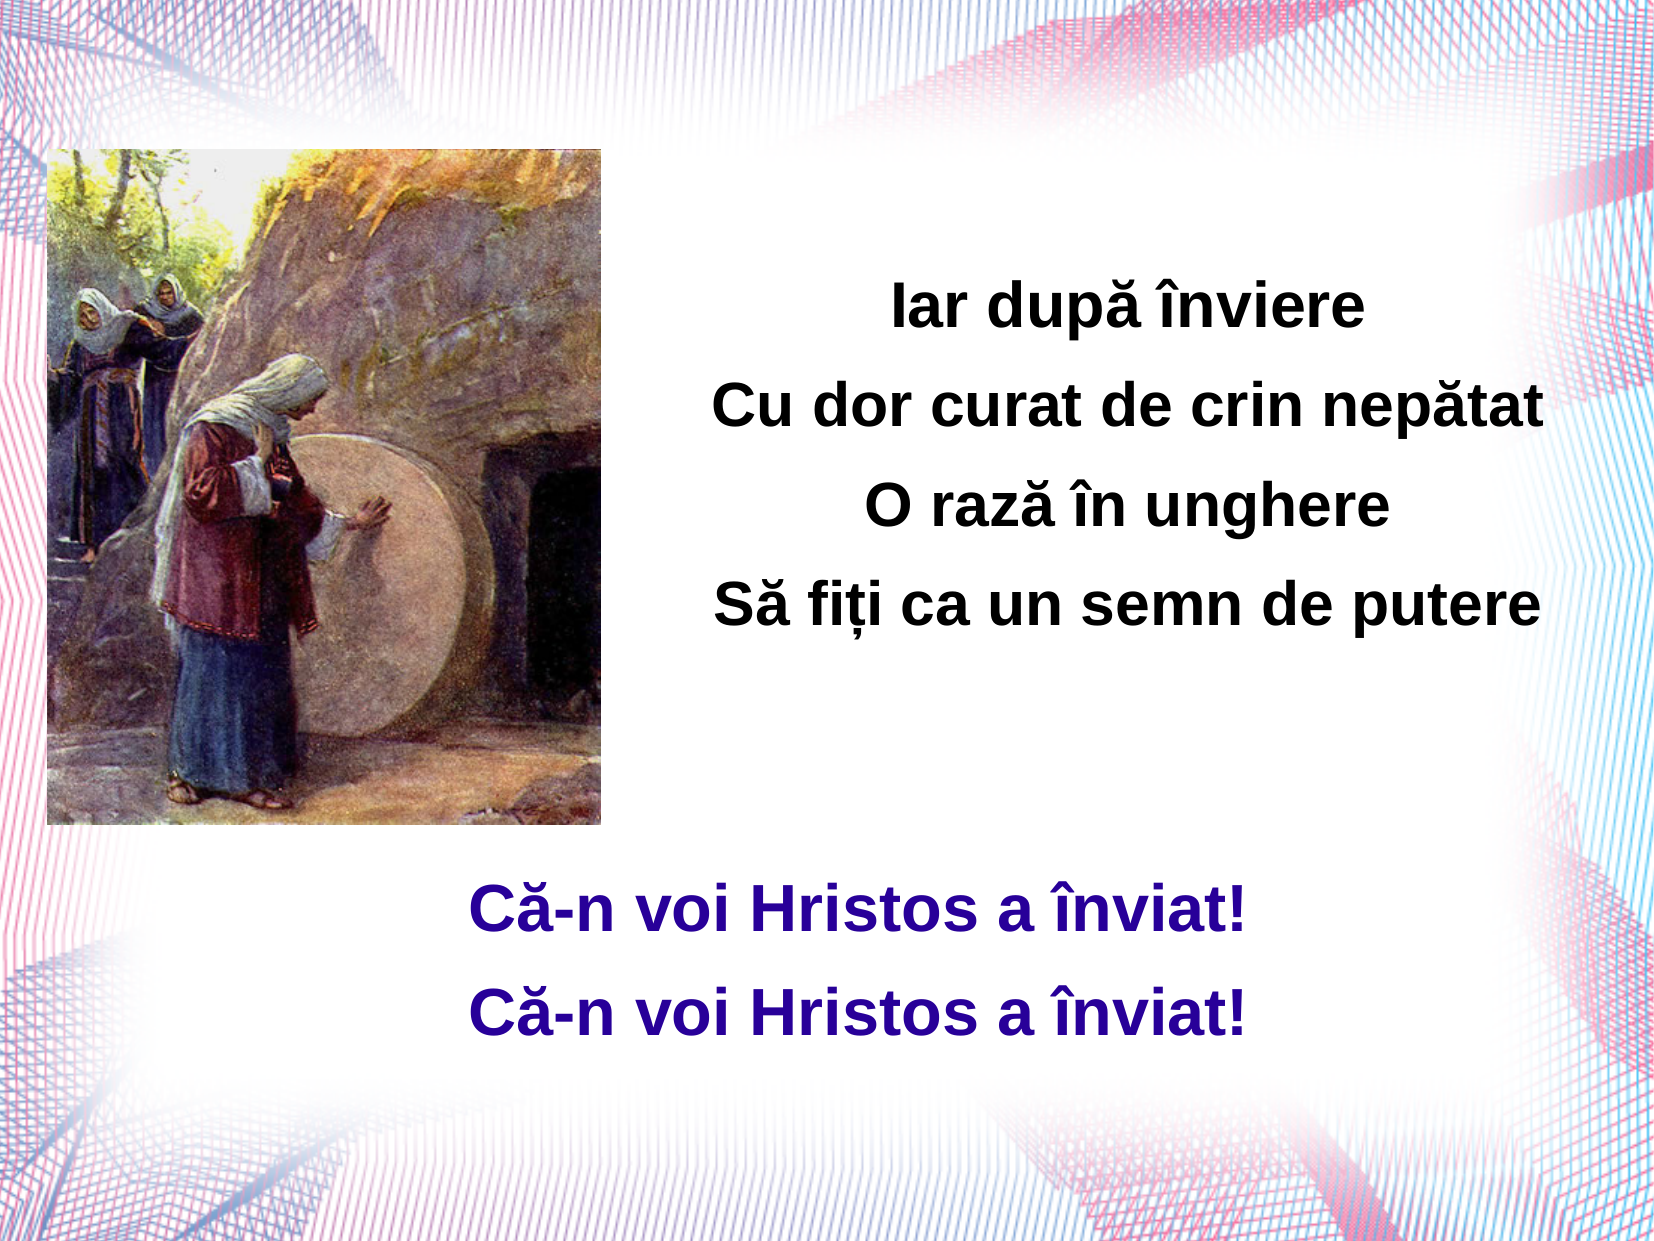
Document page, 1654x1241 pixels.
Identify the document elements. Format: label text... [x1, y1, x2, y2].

picture [0, 0, 1654, 1241]
list Iar după înviere Cu dor curat de crin nepătat O rază în unghere Să fiți ca un semn de putere [419, 268, 1654, 1051]
list Că-n voi Hristos a înviat! Că-n voi Hristos a înviat! [150, 871, 1569, 1051]
